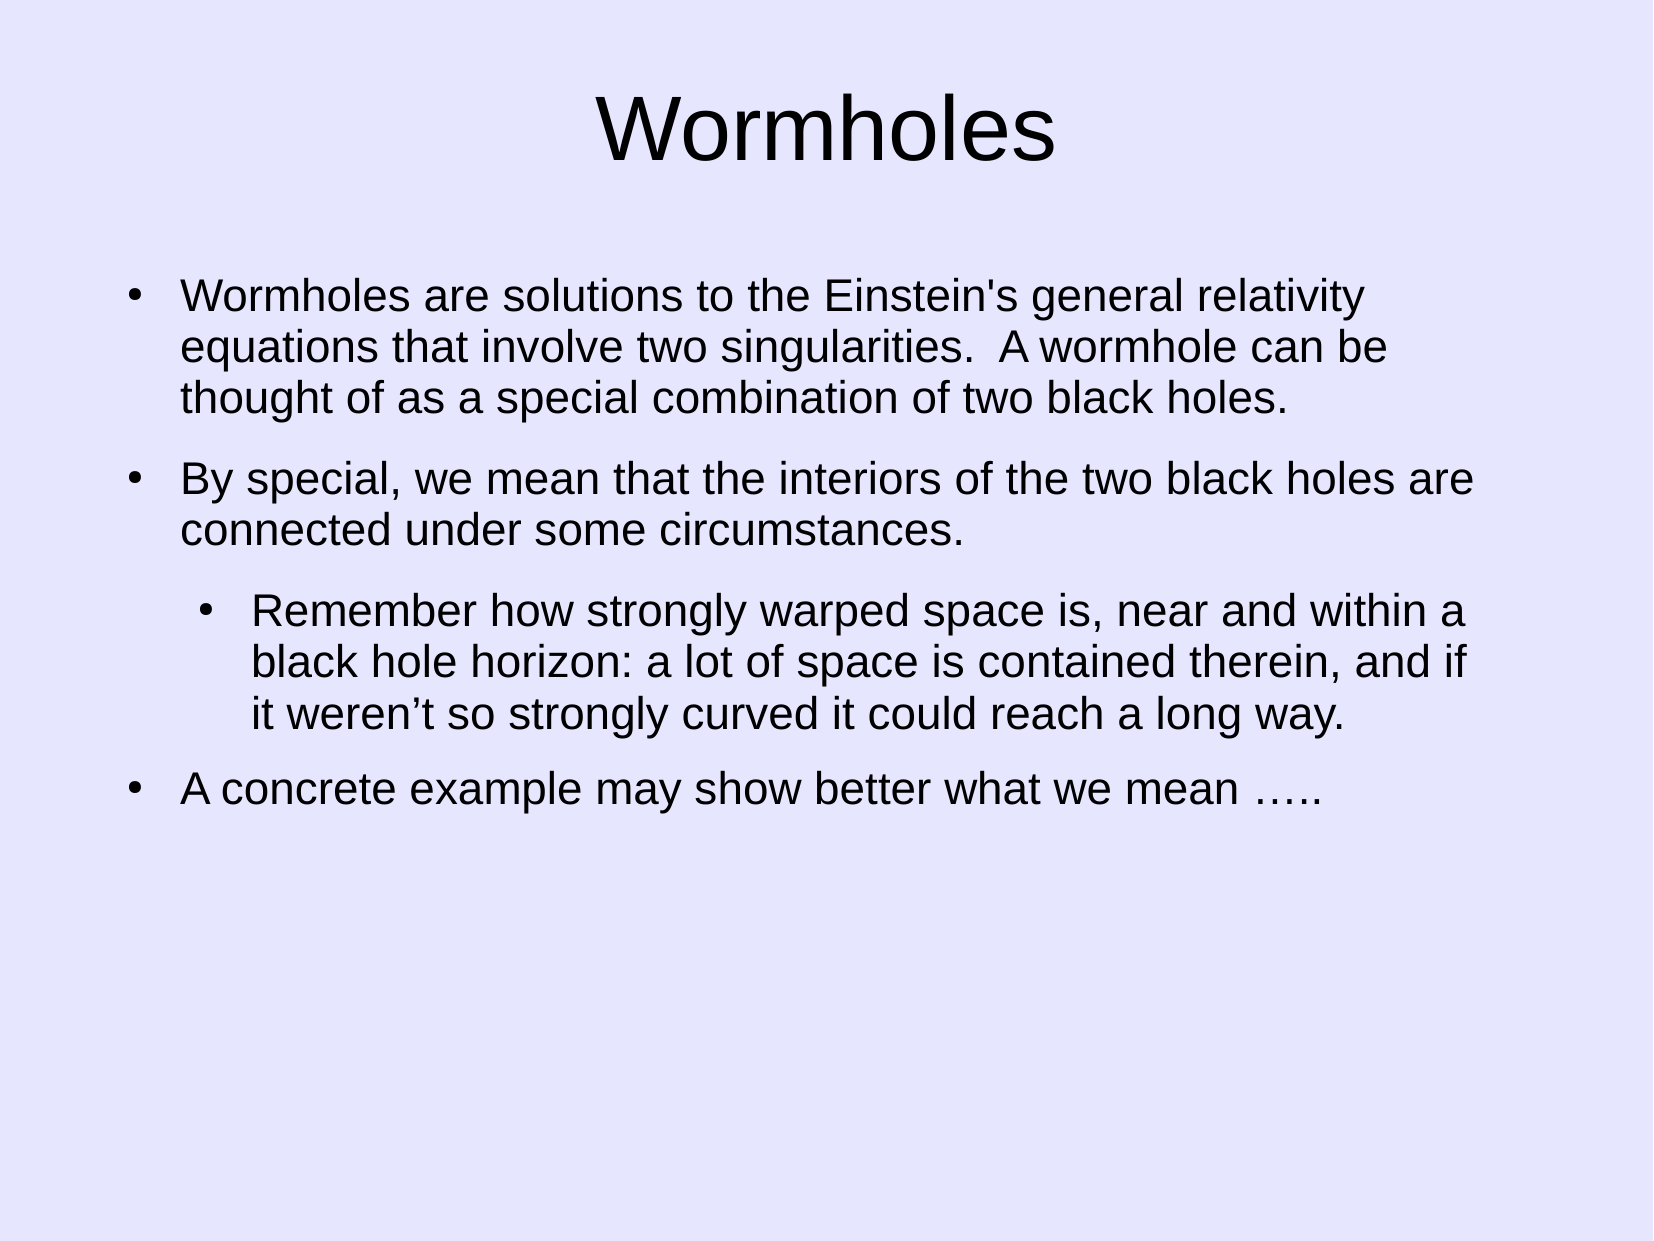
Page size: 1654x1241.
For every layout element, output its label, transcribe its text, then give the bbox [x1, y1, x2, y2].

list Wormholes are solutions to the Einstein's general relativity equations that involve two singularities. A wormhole can be thought of as a special combination of two black holes. By special, we mean that the interiors of the two black holes are connected under some circumstances. Remember how strongly warped space is, near and within a black hole horizon: a lot of space is contained therein, and if it weren’t so strongly curved it could reach a long way. A concrete example may show better what we mean ….. [94, 262, 1500, 1144]
title Wormholes [123, 41, 1529, 188]
